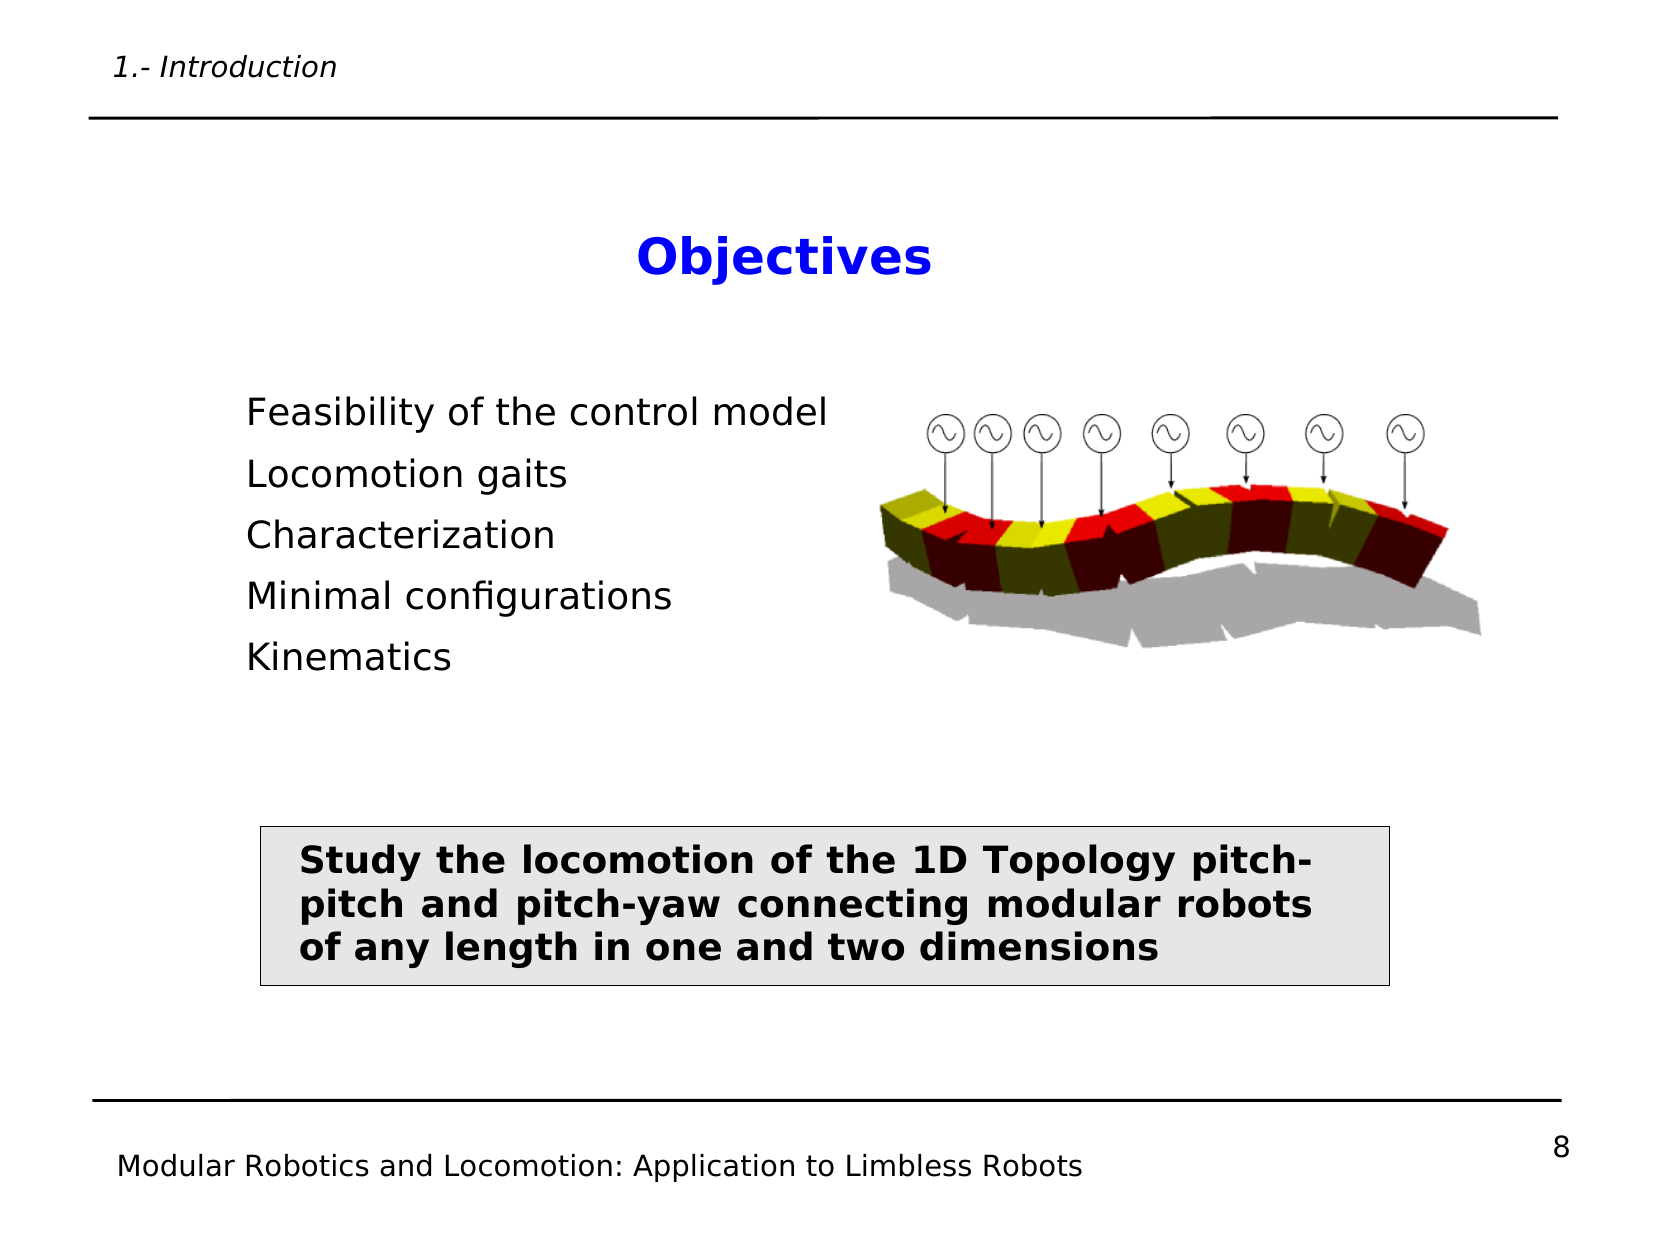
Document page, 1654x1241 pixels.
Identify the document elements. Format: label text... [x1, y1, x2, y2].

text_box Objectives [621, 220, 942, 294]
text_box Study the locomotion of the 1D Topology pitch-pitch and pitch-yaw connecting modular robots of any length in one and two dimensions [284, 831, 1360, 977]
text_box 1.- Introduction [97, 42, 353, 93]
picture [857, 414, 1501, 665]
text_box Feasibility of the control model Locomotion gaits Characterization Minimal configurations Kinematics [219, 383, 878, 688]
text_box Modular Robotics and Locomotion: Application to Limbless Robots [101, 1141, 1100, 1191]
text_box [260, 826, 1390, 986]
